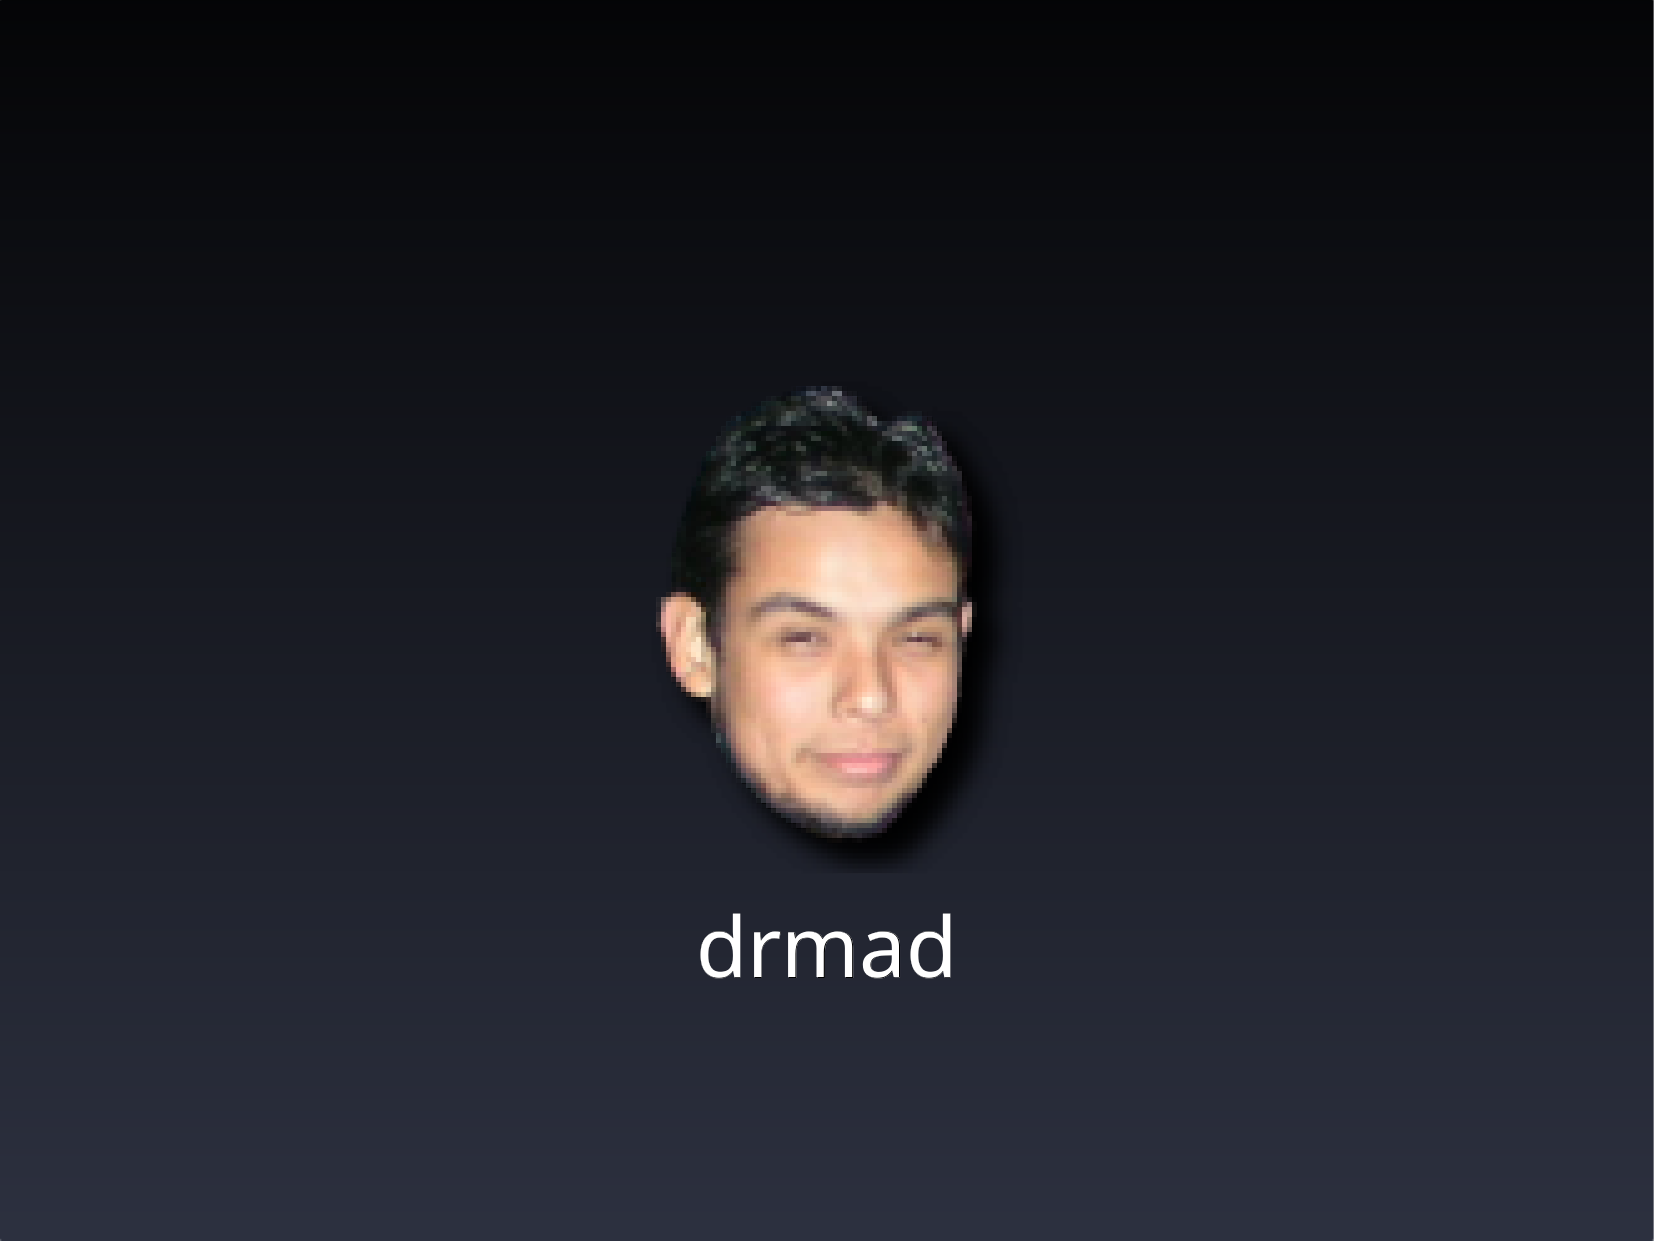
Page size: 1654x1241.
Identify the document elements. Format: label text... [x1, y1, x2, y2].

text_box drmad [206, 881, 1447, 1004]
picture [0, 0, 1654, 1241]
